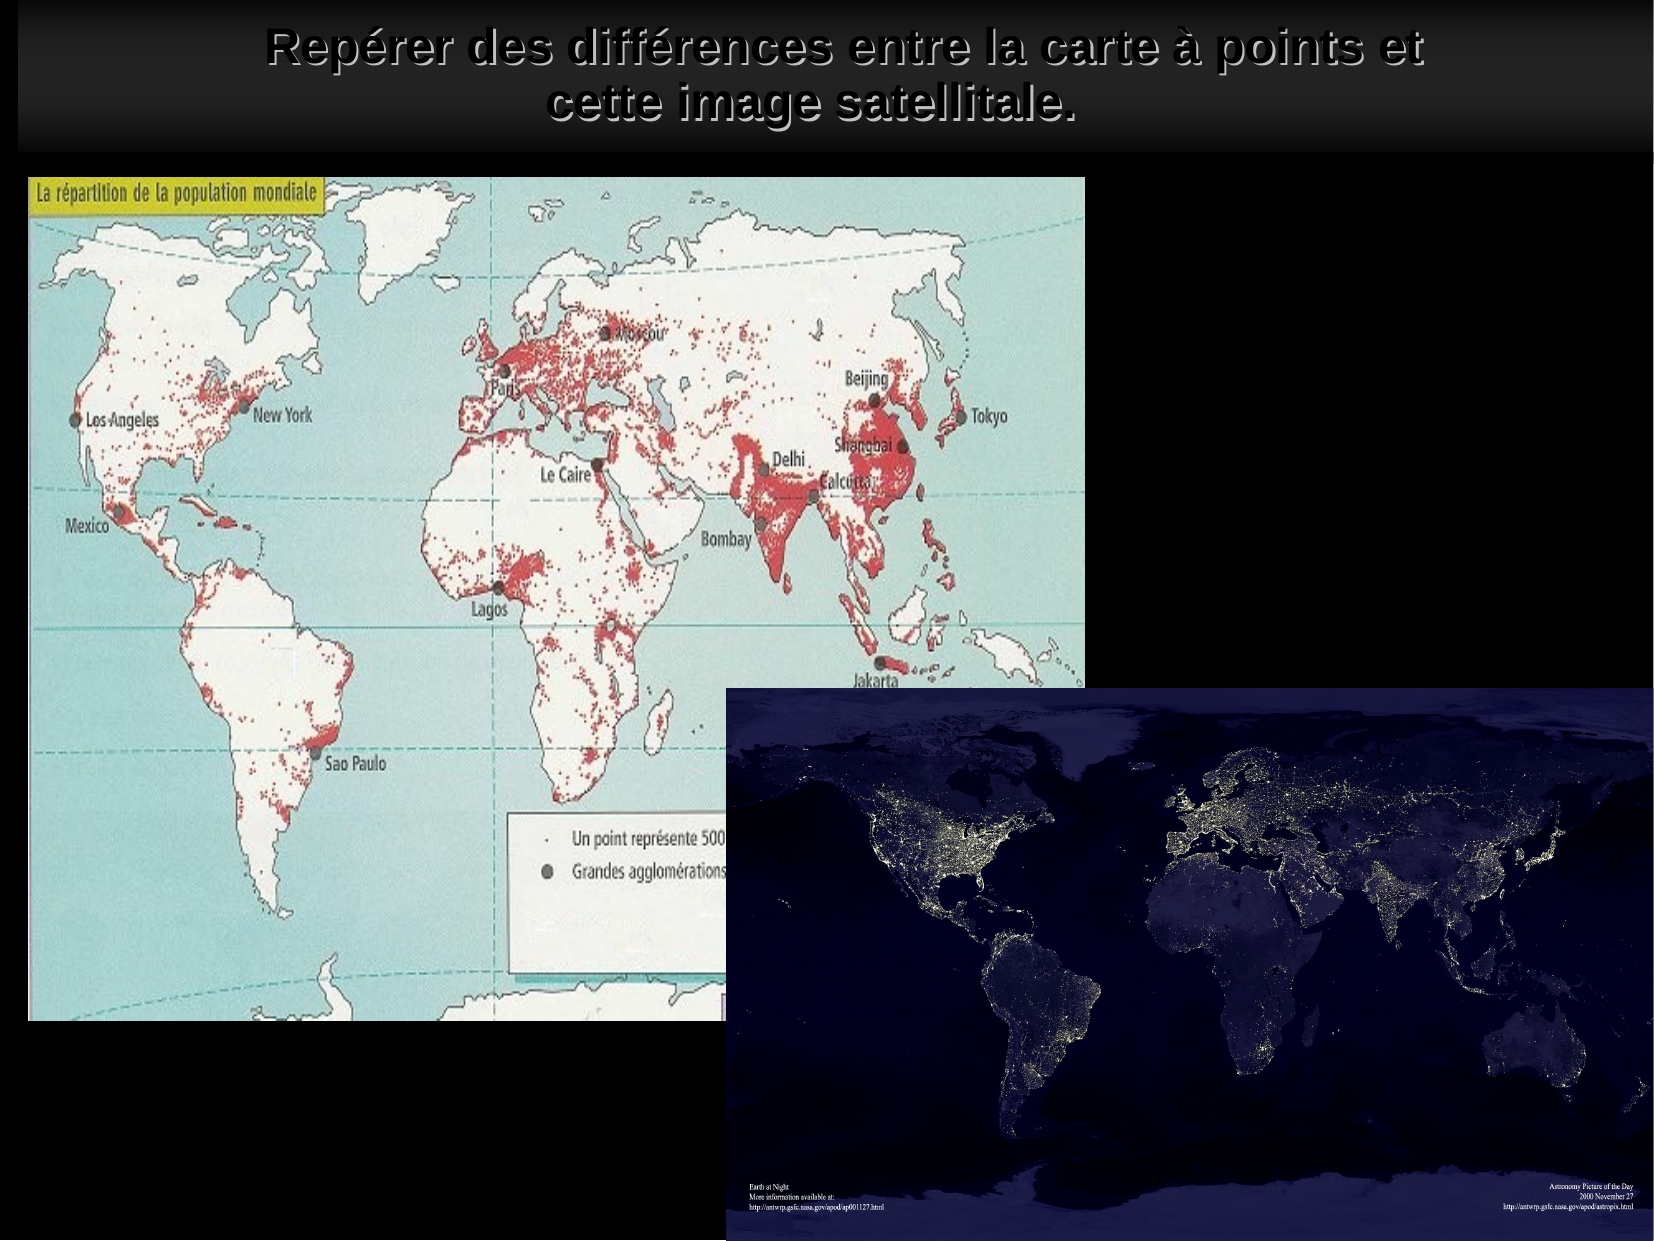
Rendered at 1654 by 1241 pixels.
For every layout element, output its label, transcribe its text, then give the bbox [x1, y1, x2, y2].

picture [28, 177, 1654, 1241]
text_box Repérer des différences entre la carte à points et cette image satellitale. [12, 0, 1654, 159]
